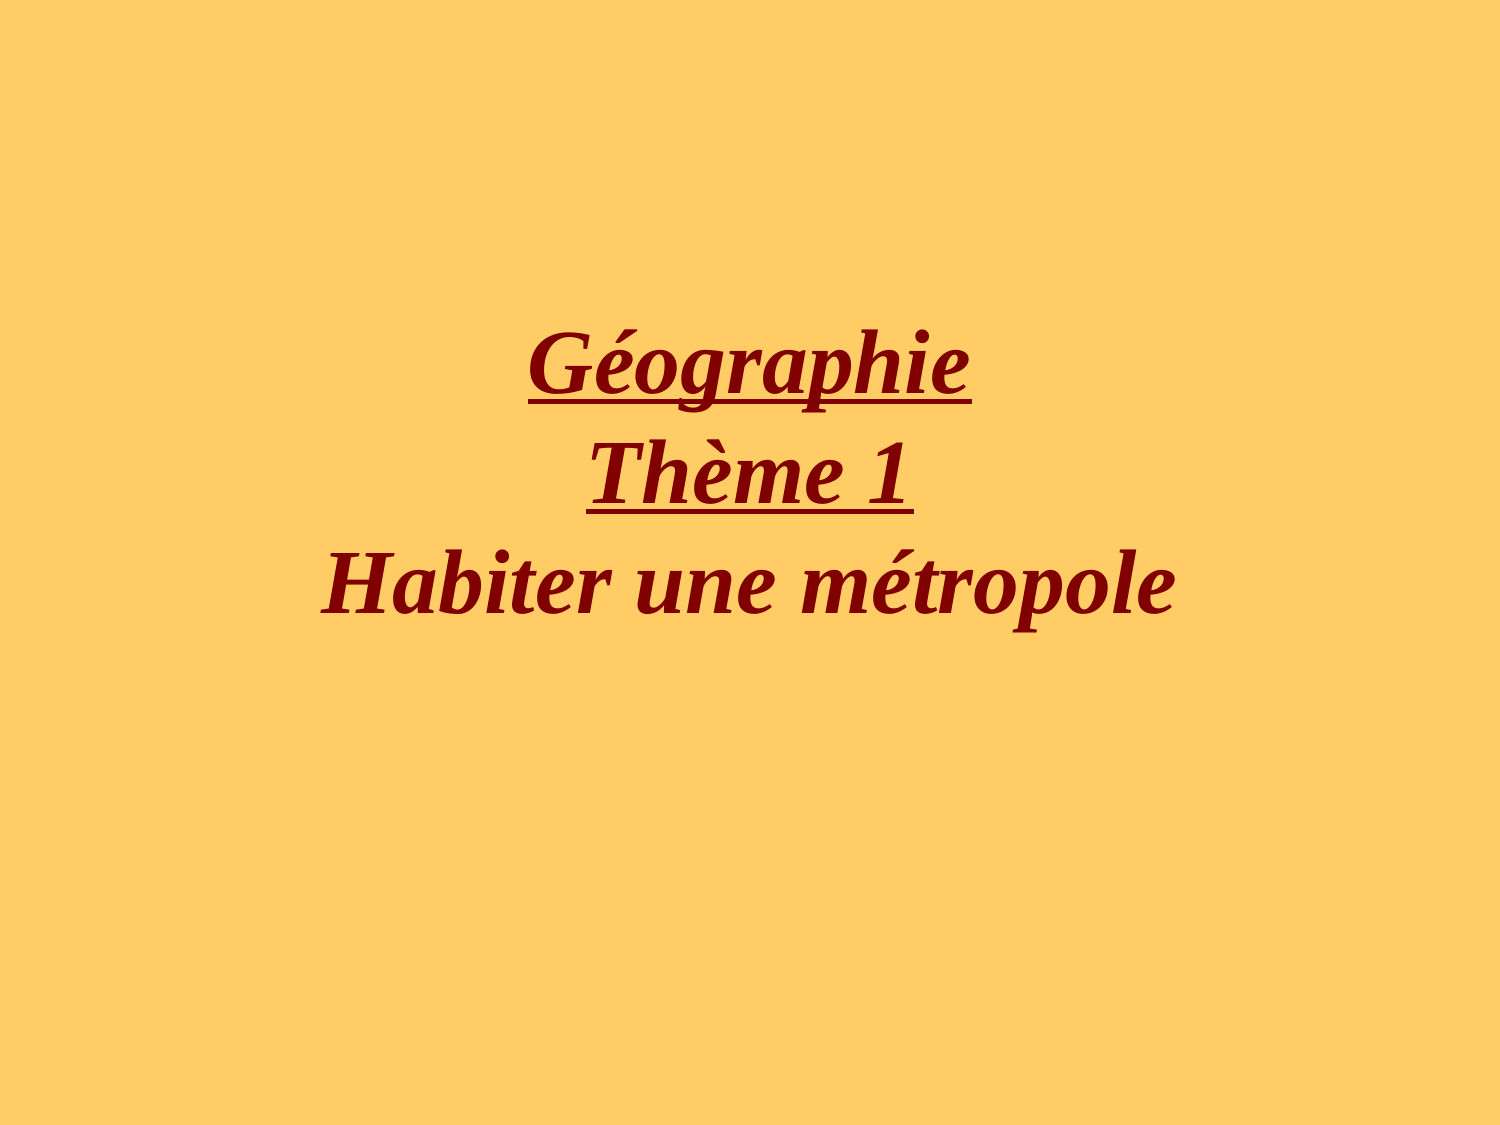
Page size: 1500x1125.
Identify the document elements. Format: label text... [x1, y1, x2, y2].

text_box Géographie Thème 1 Habiter une métropole [112, 99, 1388, 835]
